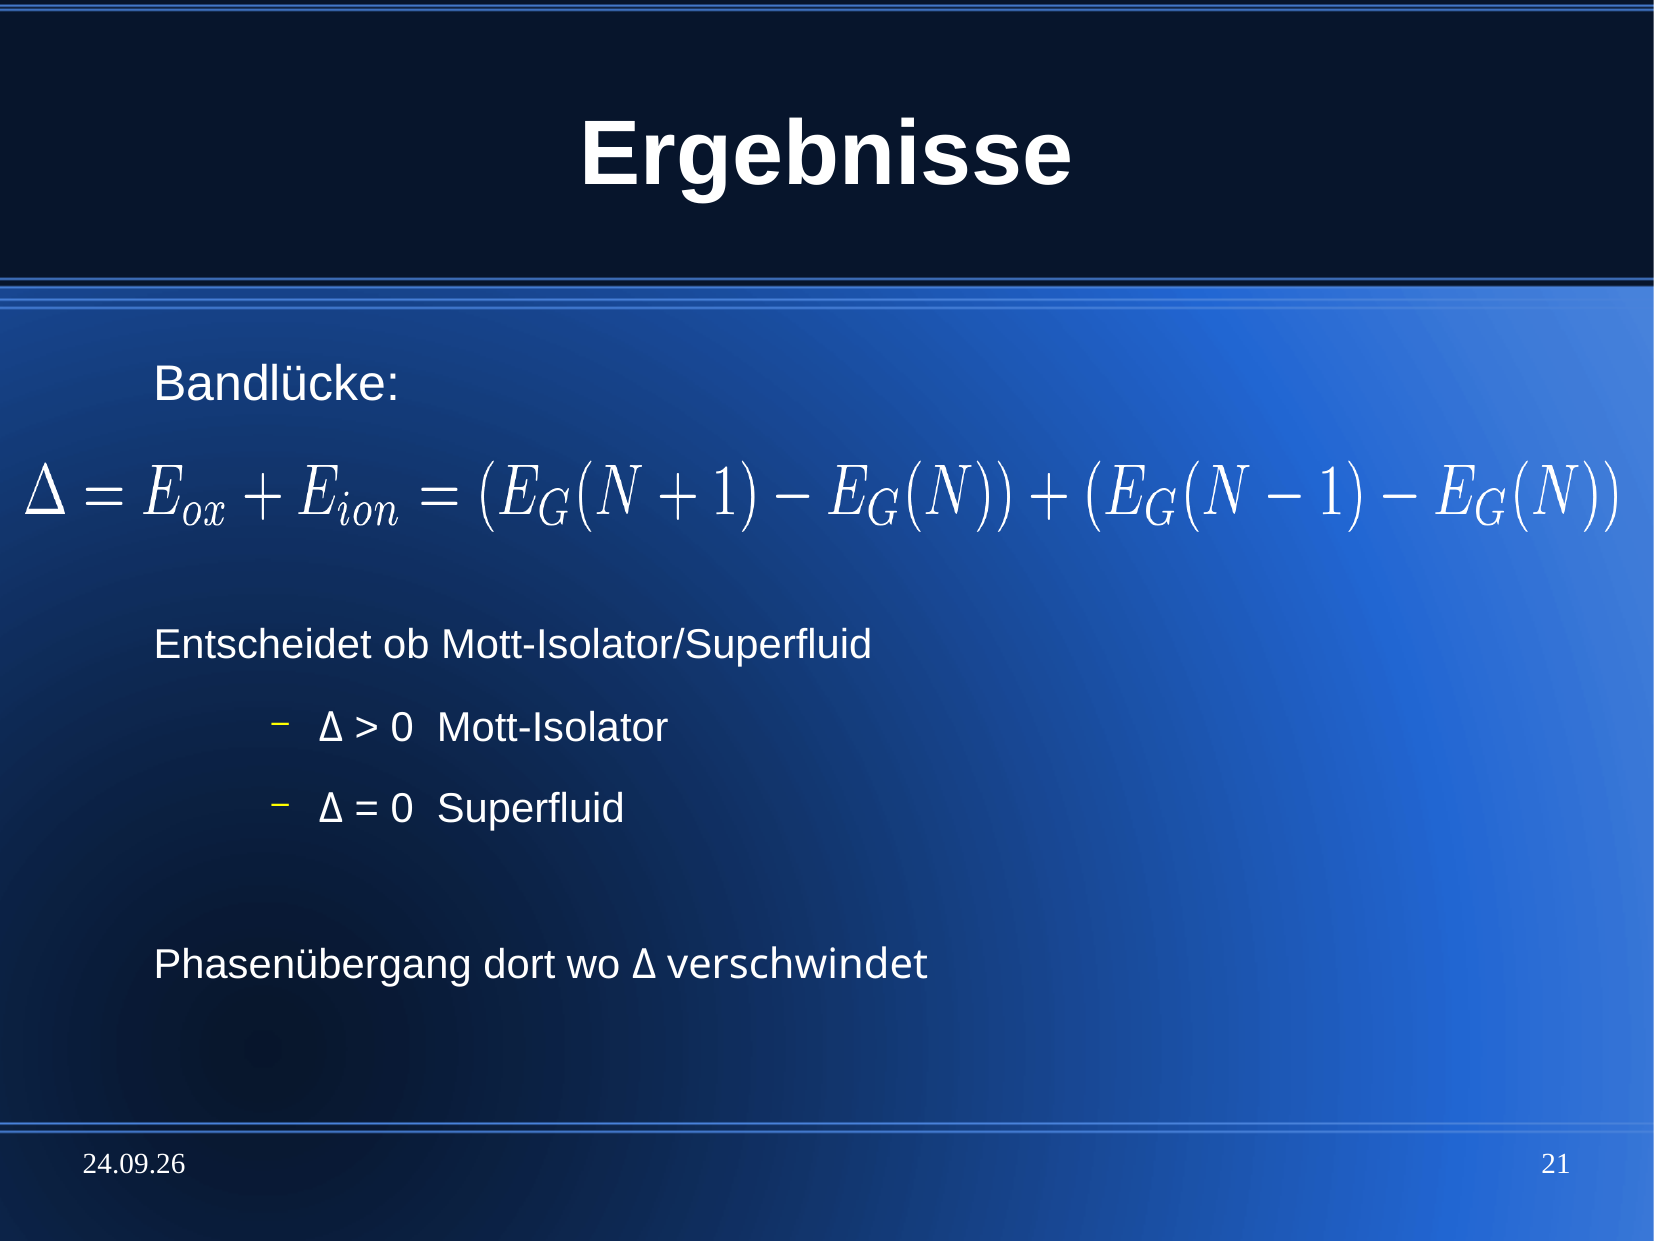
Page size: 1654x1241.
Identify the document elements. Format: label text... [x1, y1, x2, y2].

list Bandlücke: Entscheidet ob Mott-Isolator/Superfluid Δ > 0 Mott-Isolator Δ = 0 Superfluid Phasenübergang dort wo Δ verschwindet [82, 532, 1571, 1058]
title Ergebnisse [82, 49, 1571, 257]
list Bandlücke: Entscheidet ob Mott-Isolator/Superfluid Δ > 0 Mott-Isolator Δ = 0 Superfluid Phasenübergang dort wo Δ verschwindet [82, 355, 1571, 460]
picture [0, 0, 1654, 1241]
